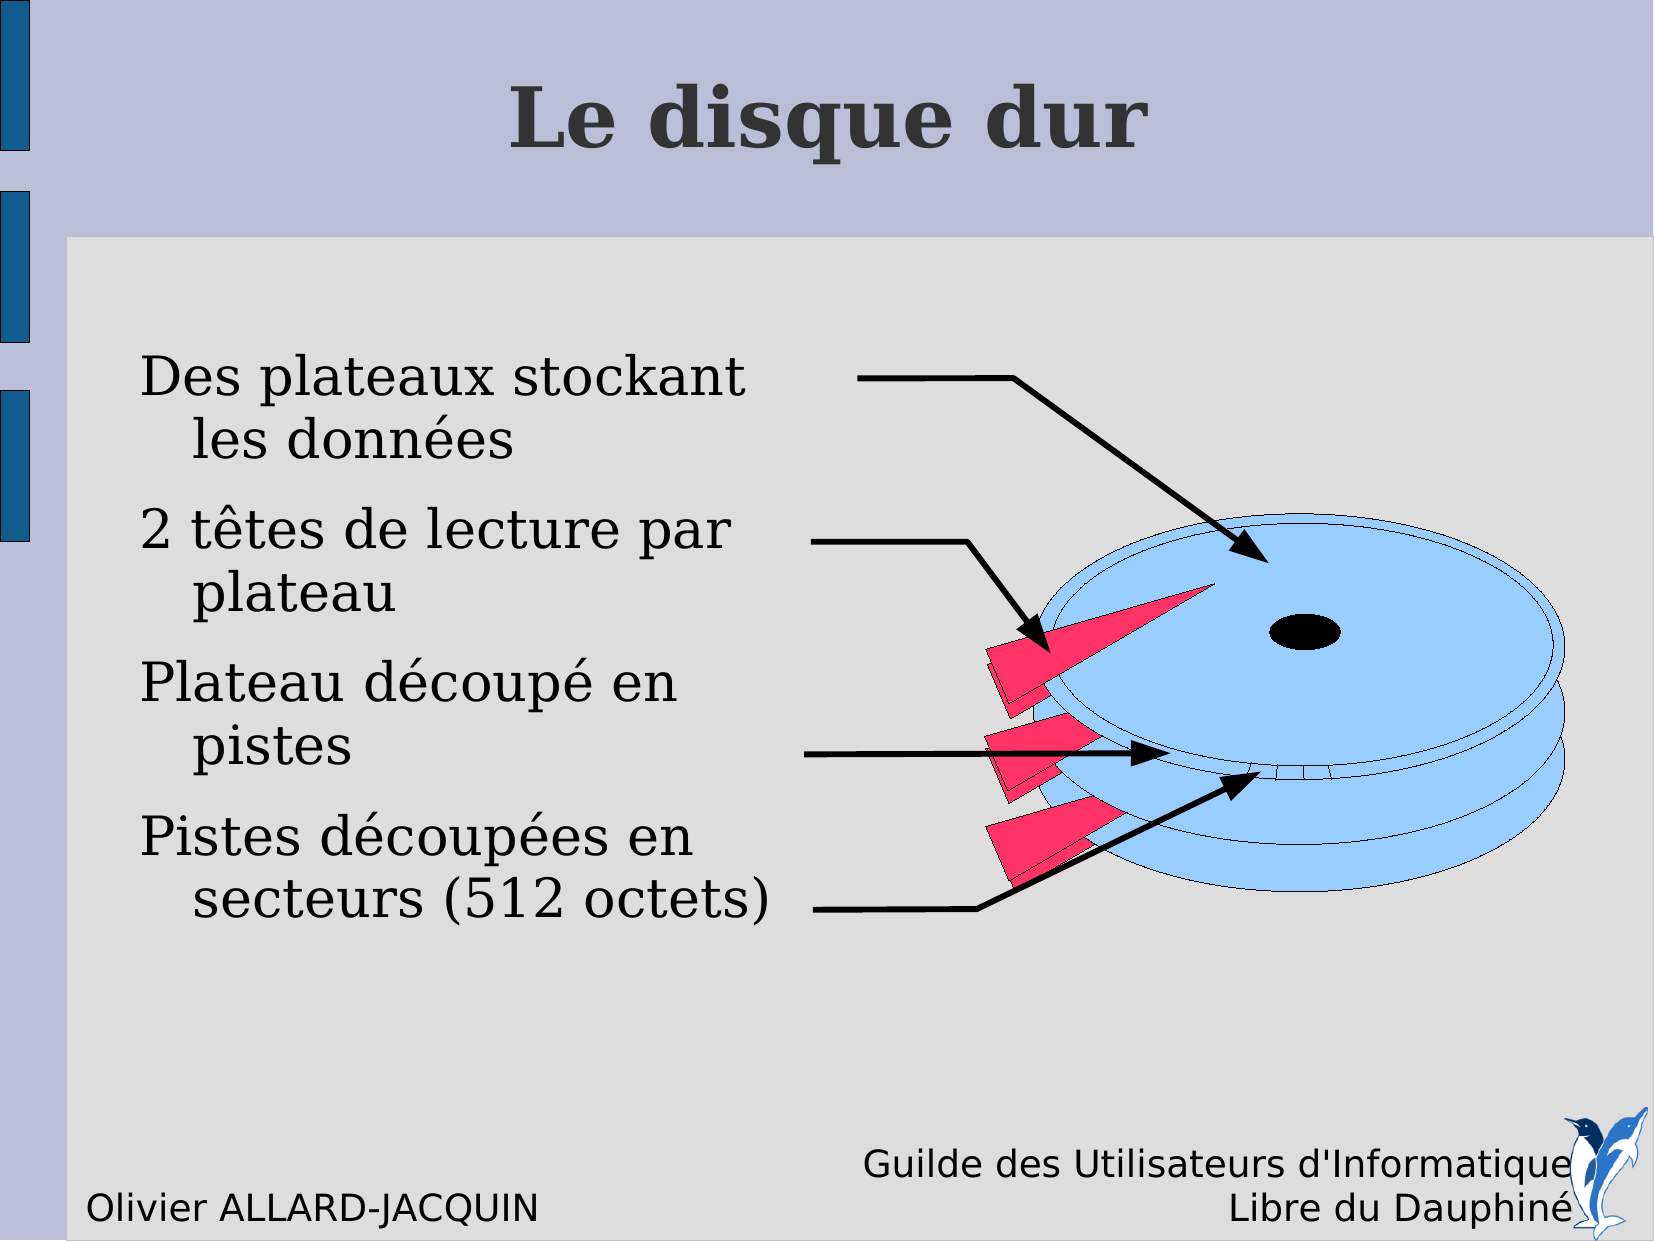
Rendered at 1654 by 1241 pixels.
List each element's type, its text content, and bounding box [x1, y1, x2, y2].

picture [1564, 1107, 1648, 1241]
list Des plateaux stockant les données 2 têtes de lecture par plateau Plateau découpé en pistes Pistes découpées en secteurs (512 octets) [121, 344, 811, 1127]
title Le disque dur [121, 14, 1534, 222]
text_box [984, 513, 1565, 892]
